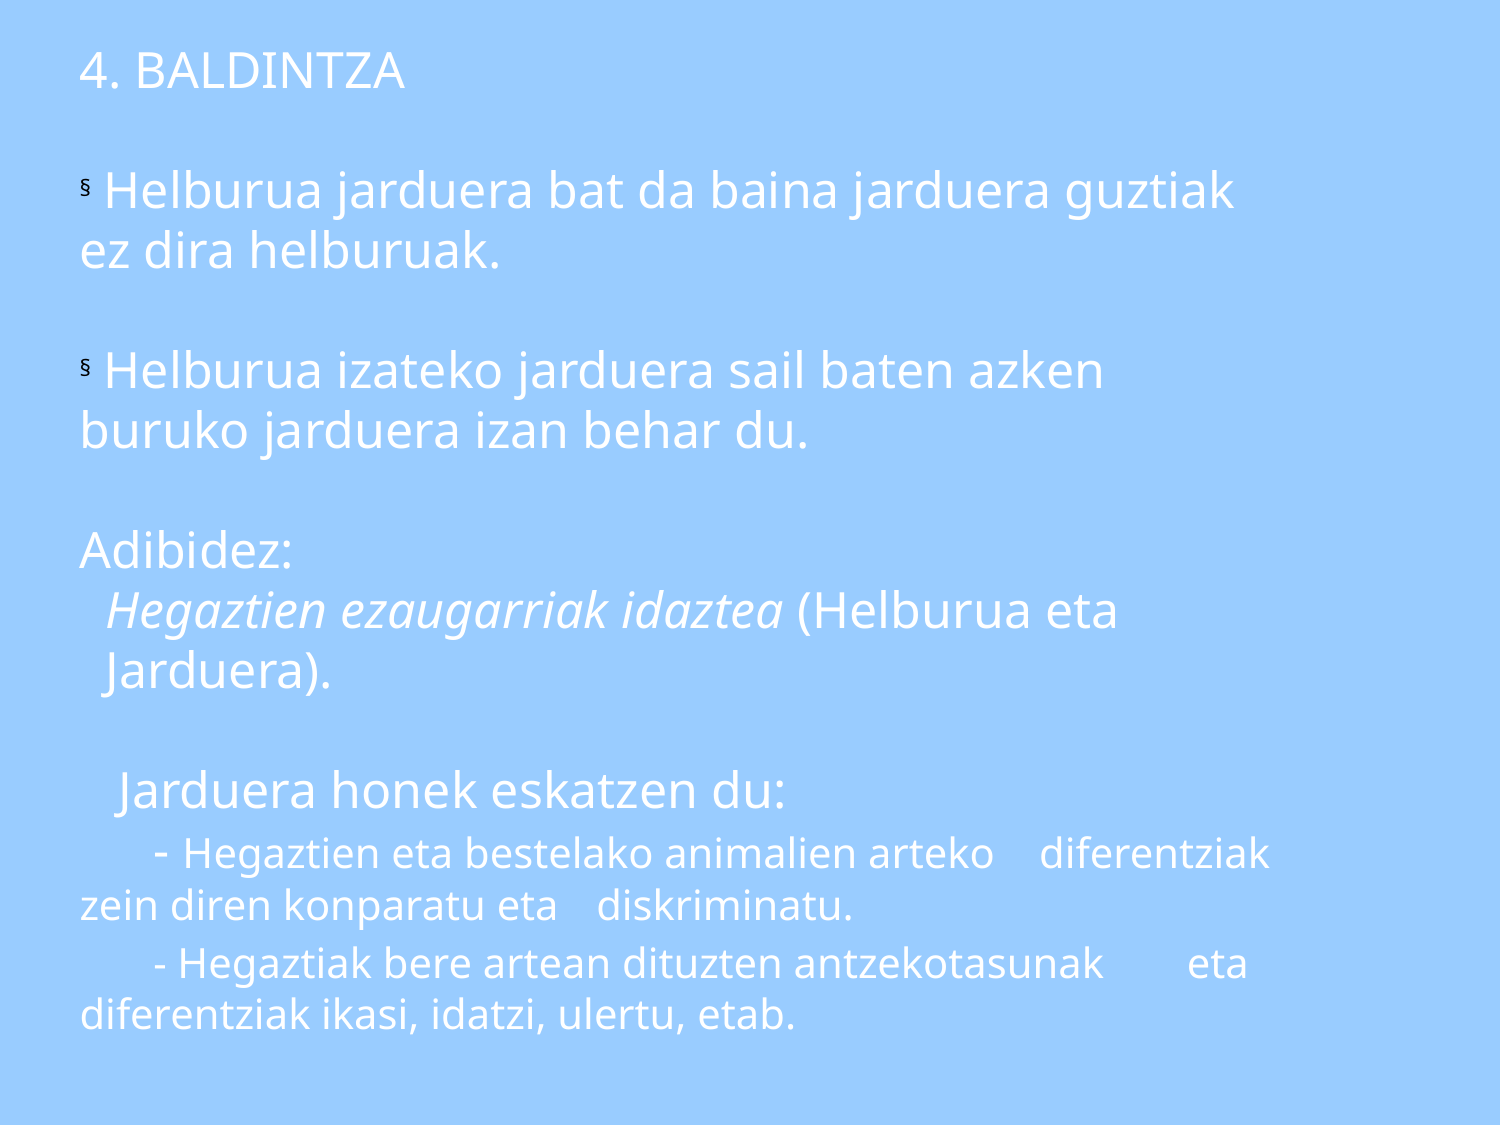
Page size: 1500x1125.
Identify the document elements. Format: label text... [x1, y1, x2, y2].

text_box 4. BALDINTZA Helburua jarduera bat da baina jarduera guztiak ez dira helburuak. Helburua izateko jarduera sail baten azken buruko jarduera izan behar du. Adibidez: Hegaztien ezaugarriak idaztea (Helburua eta Jarduera). Jarduera honek eskatzen du: - Hegaztien eta bestelako animalien arteko diferentziak zein diren konparatu eta diskriminatu. - Hegaztiak bere artean dituzten antzekotasunak eta diferentziak ikasi, idatzi, ulertu, etab. [64, 30, 1294, 1125]
